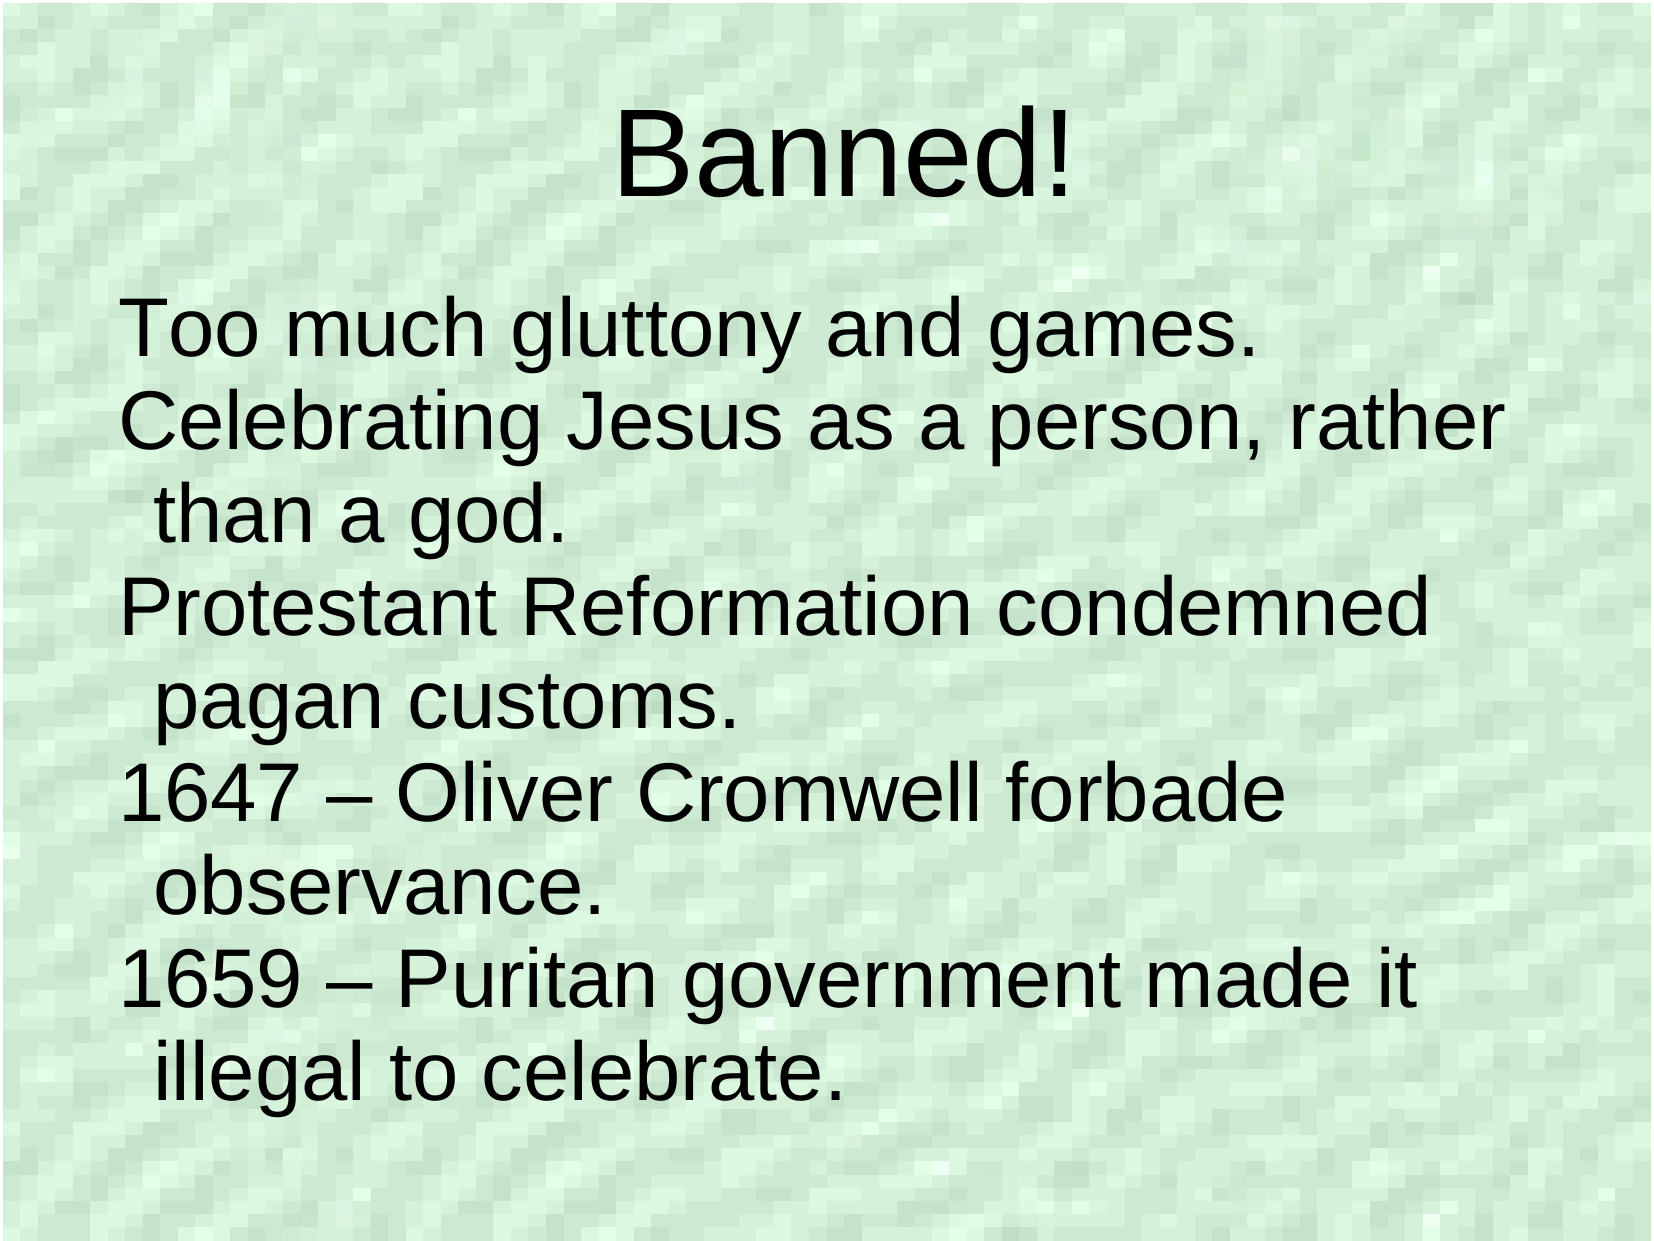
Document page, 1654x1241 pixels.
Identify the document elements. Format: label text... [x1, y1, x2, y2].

picture [3, 3, 1651, 1241]
title Banned! [82, 49, 1571, 257]
subtitle Too much gluttony and games. Celebrating Jesus as a person, rather than a god. Protestant Reformation condemned pagan customs. 1647 – Oliver Cromwell forbade observance. 1659 – Puritan government made it illegal to celebrate. [82, 280, 1571, 1118]
